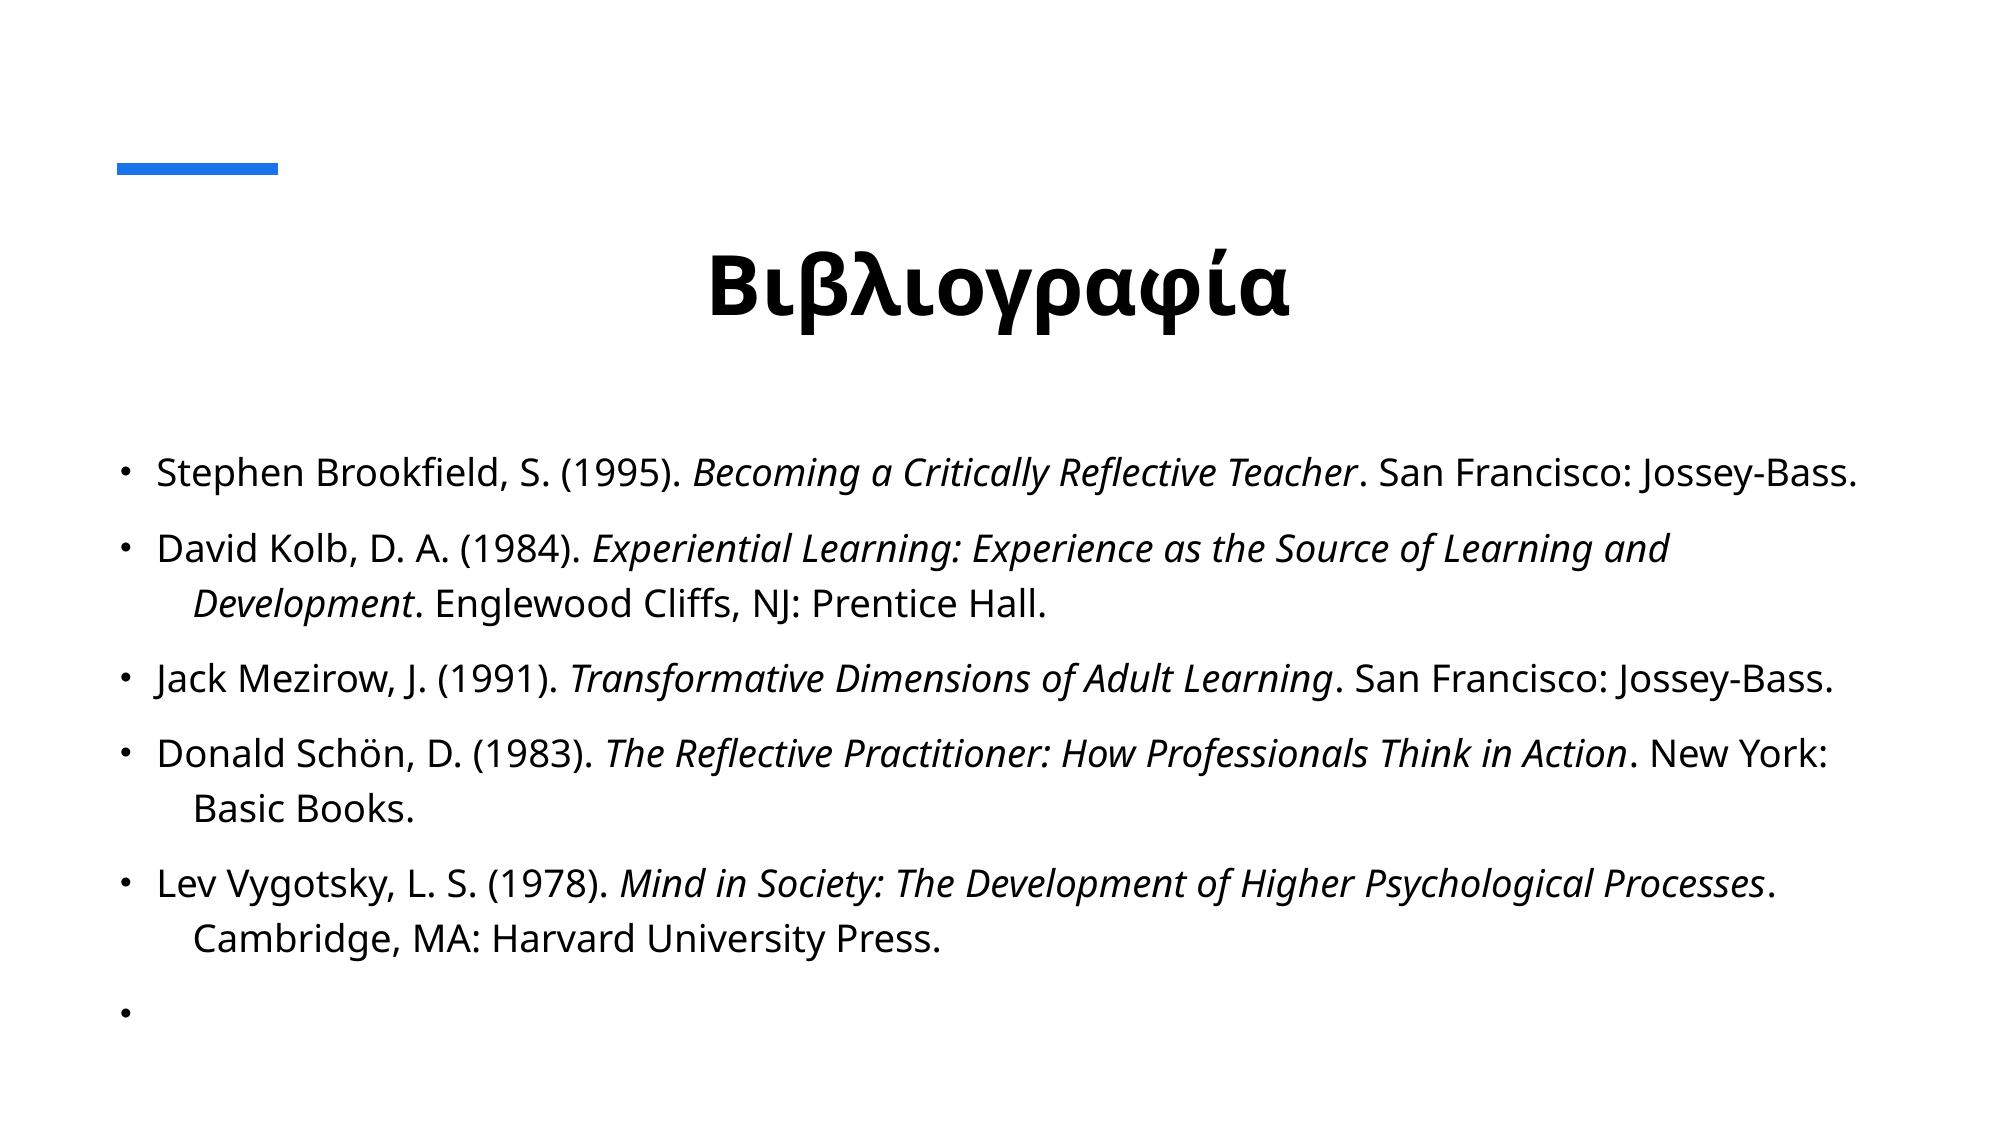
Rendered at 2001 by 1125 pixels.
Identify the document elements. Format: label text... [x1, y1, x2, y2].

title Βιβλιογραφία [105, 224, 1892, 405]
list Stephen Brookfield, S. (1995). Becoming a Critically Reflective Teacher. San Francisco: Jossey-Bass. David Kolb, D. A. (1984). Experiential Learning: Experience as the Source of Learning and Development. Englewood Cliffs, NJ: Prentice Hall. Jack Mezirow, J. (1991). Transformative Dimensions of Adult Learning. San Francisco: Jossey-Bass. Donald Schön, D. (1983). The Reflective Practitioner: How Professionals Think in Action. New York: Basic Books. Lev Vygotsky, L. S. (1978). Mind in Society: The Development of Higher Psychological Processes. Cambridge, MA: Harvard University Press. [105, 431, 1892, 1017]
